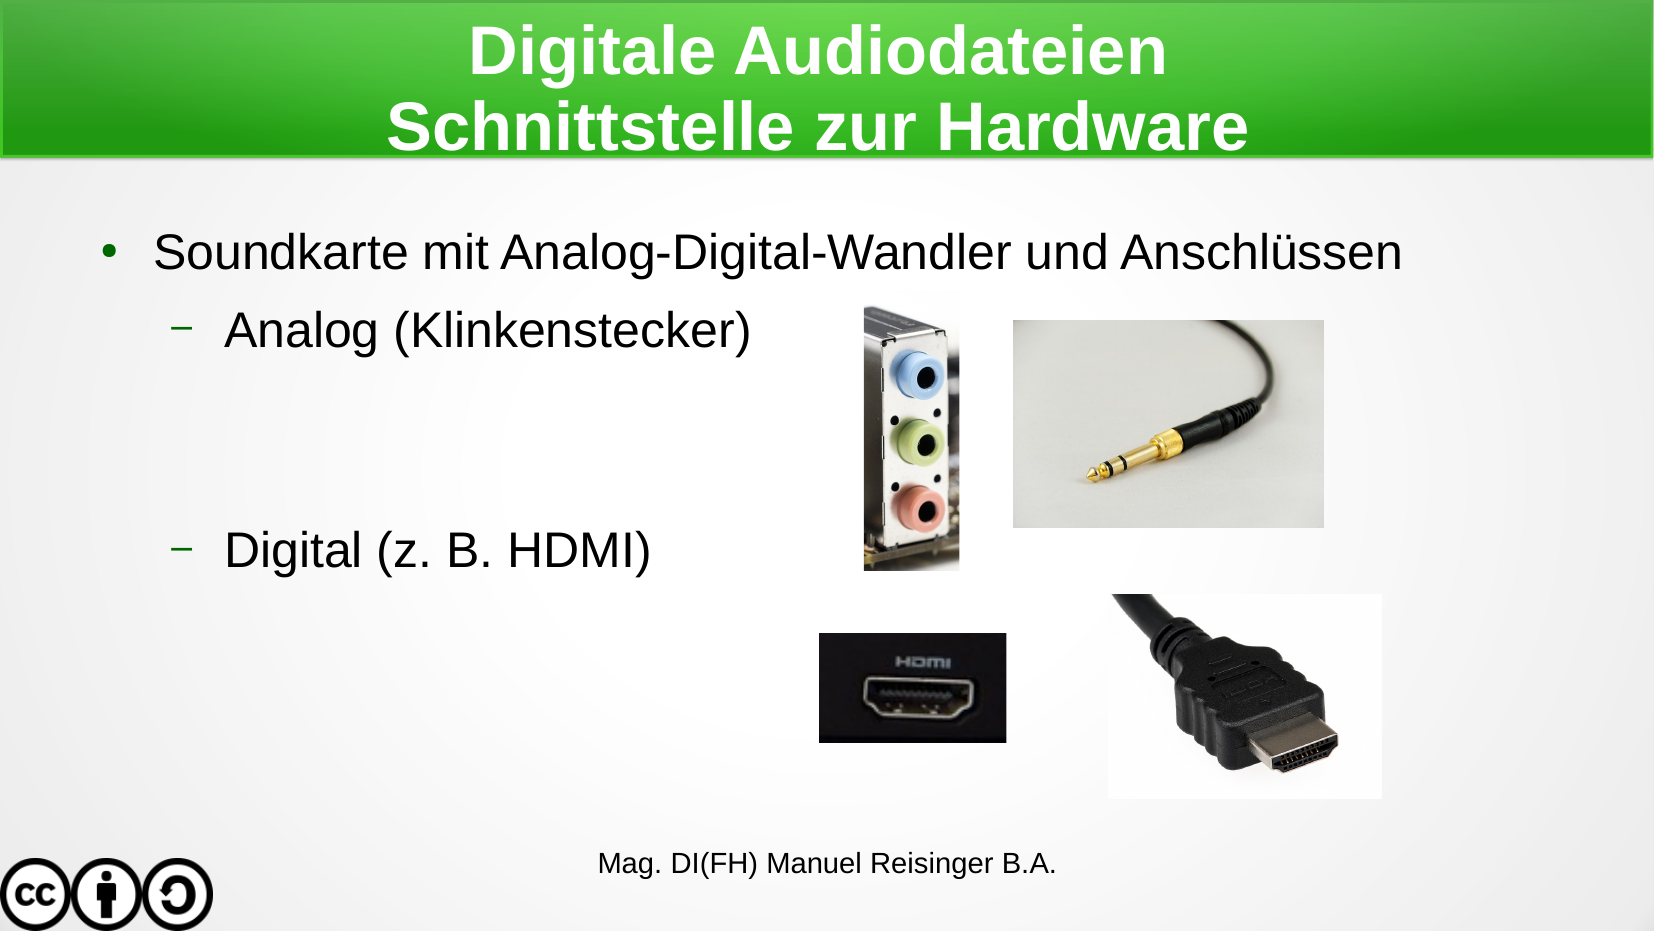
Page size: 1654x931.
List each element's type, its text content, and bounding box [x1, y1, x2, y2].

picture [0, 858, 213, 931]
picture [1013, 320, 1324, 528]
title Digitale Audiodateien Schnittstelle zur Hardware [82, 11, 1555, 166]
picture [863, 290, 960, 571]
picture [1108, 594, 1382, 799]
list Soundkarte mit Analog-Digital-Wandler und Anschlüssen Analog (Klinkenstecker) Digital (z. B. HDMI) [82, 224, 1571, 764]
picture [819, 633, 1007, 743]
